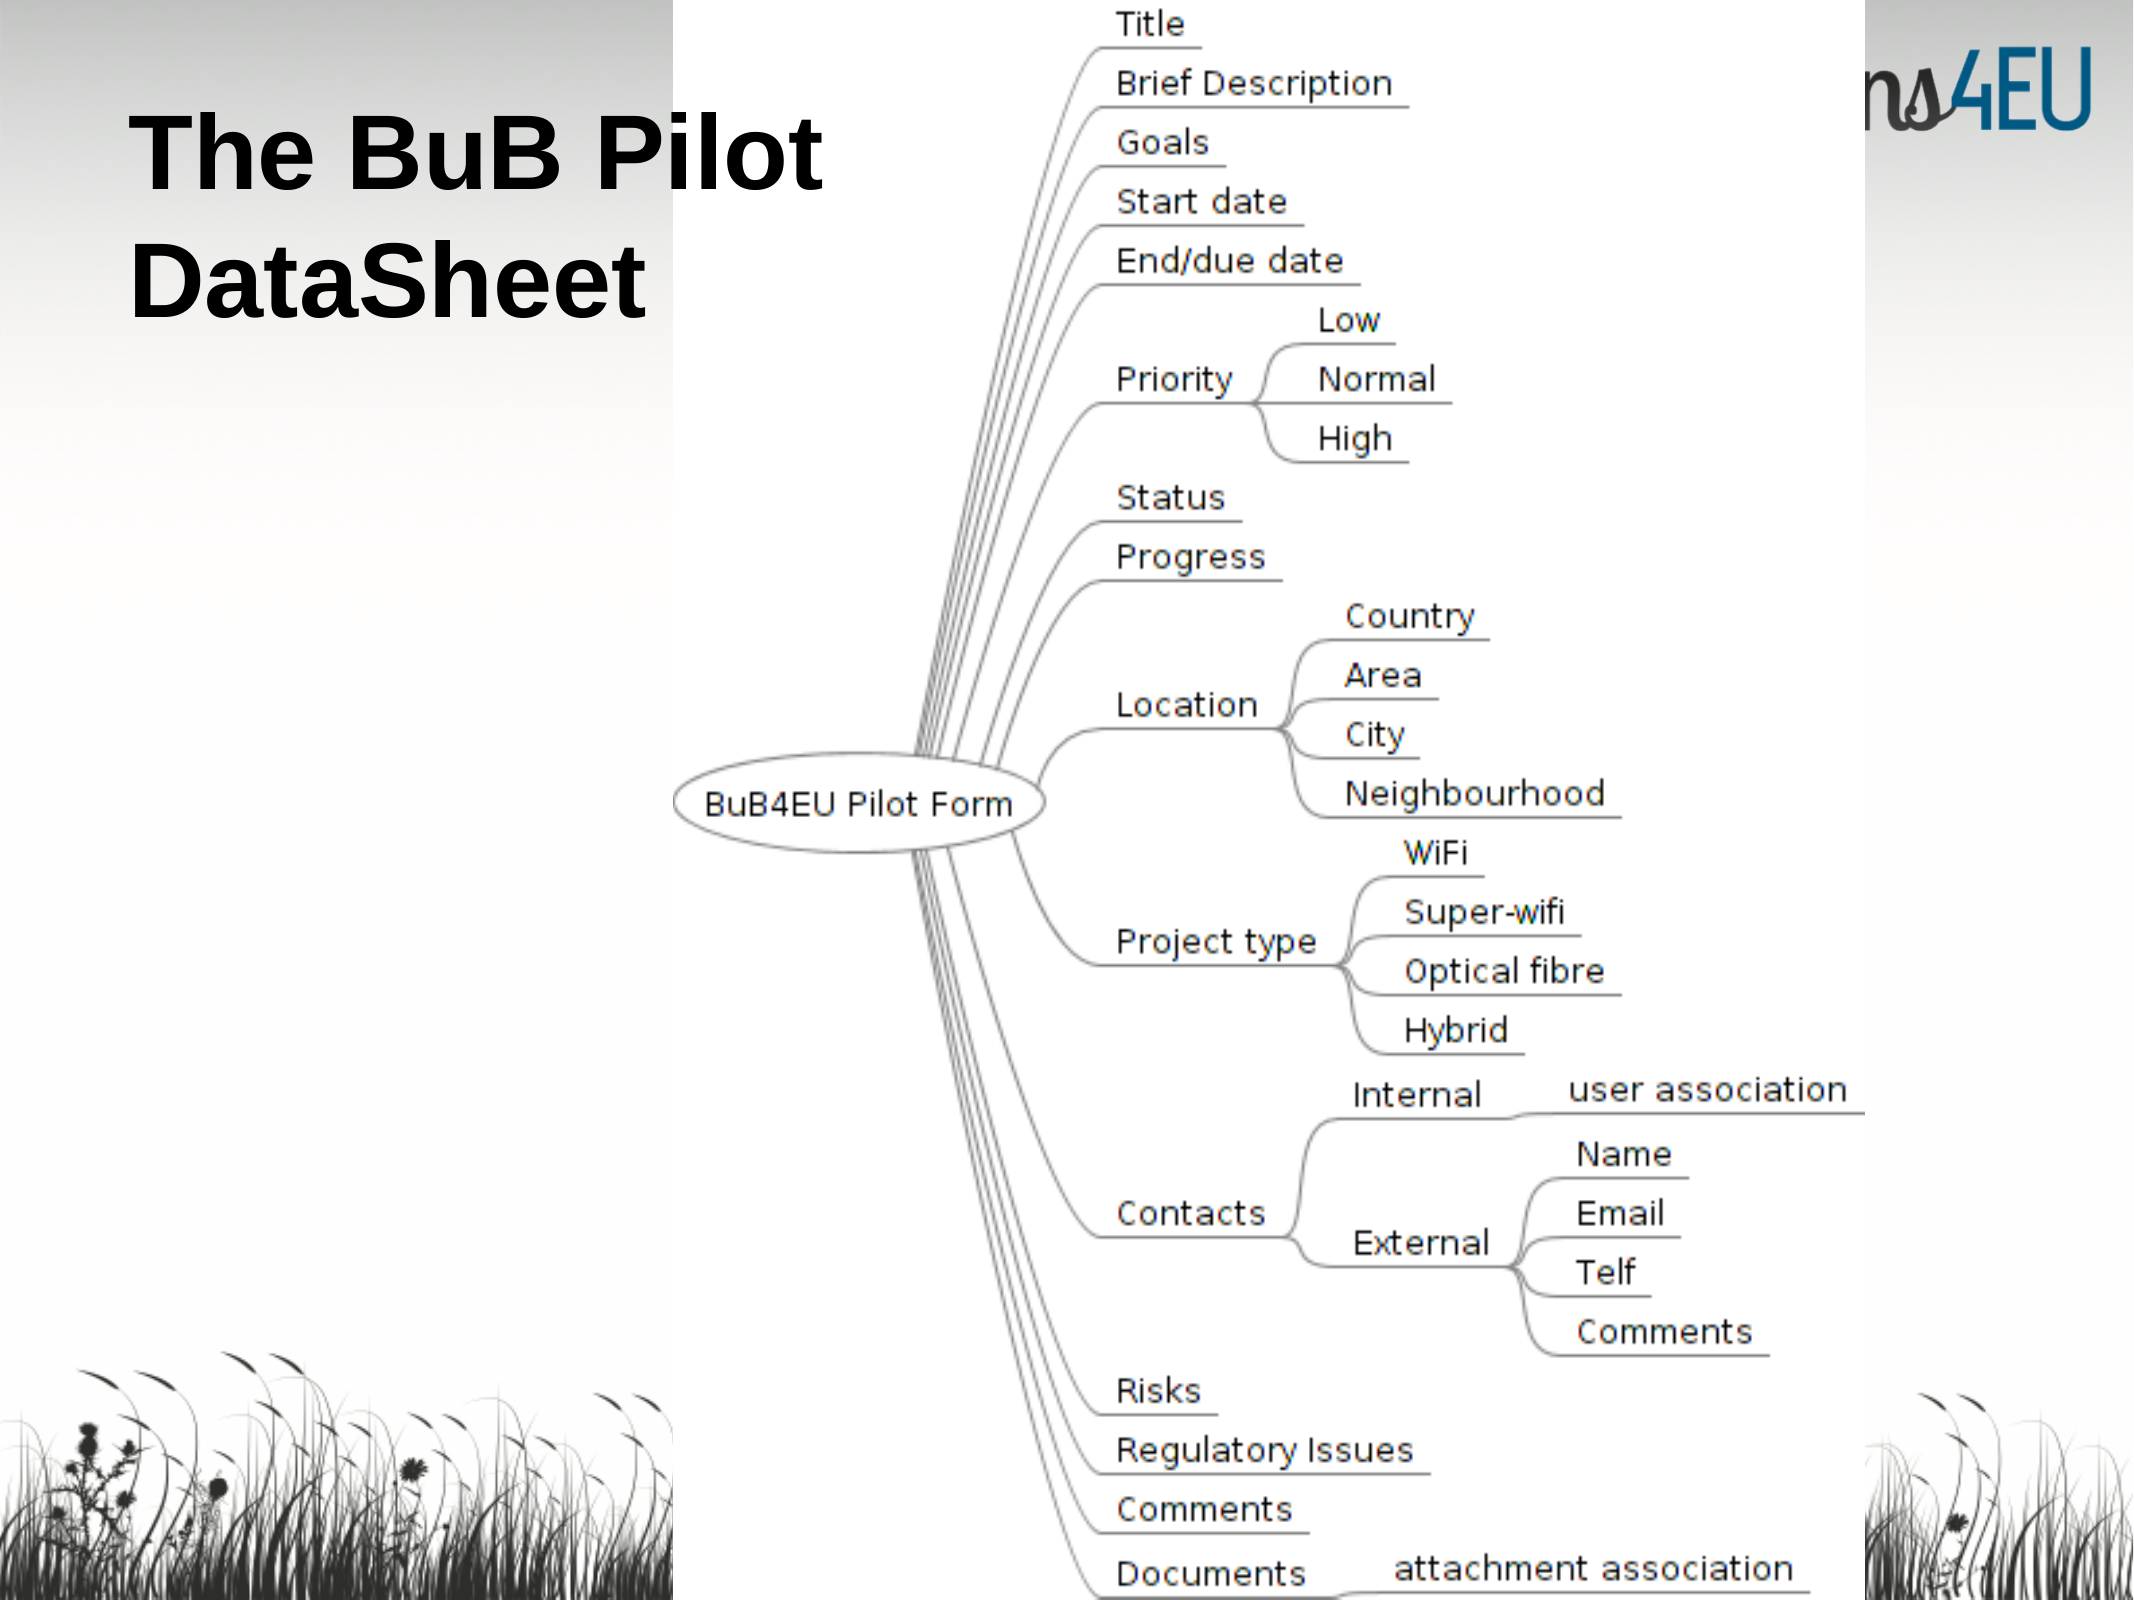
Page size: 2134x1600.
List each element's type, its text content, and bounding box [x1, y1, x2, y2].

title The BuB Pilot DataSheet [106, 58, 927, 360]
picture [0, 0, 2134, 1600]
